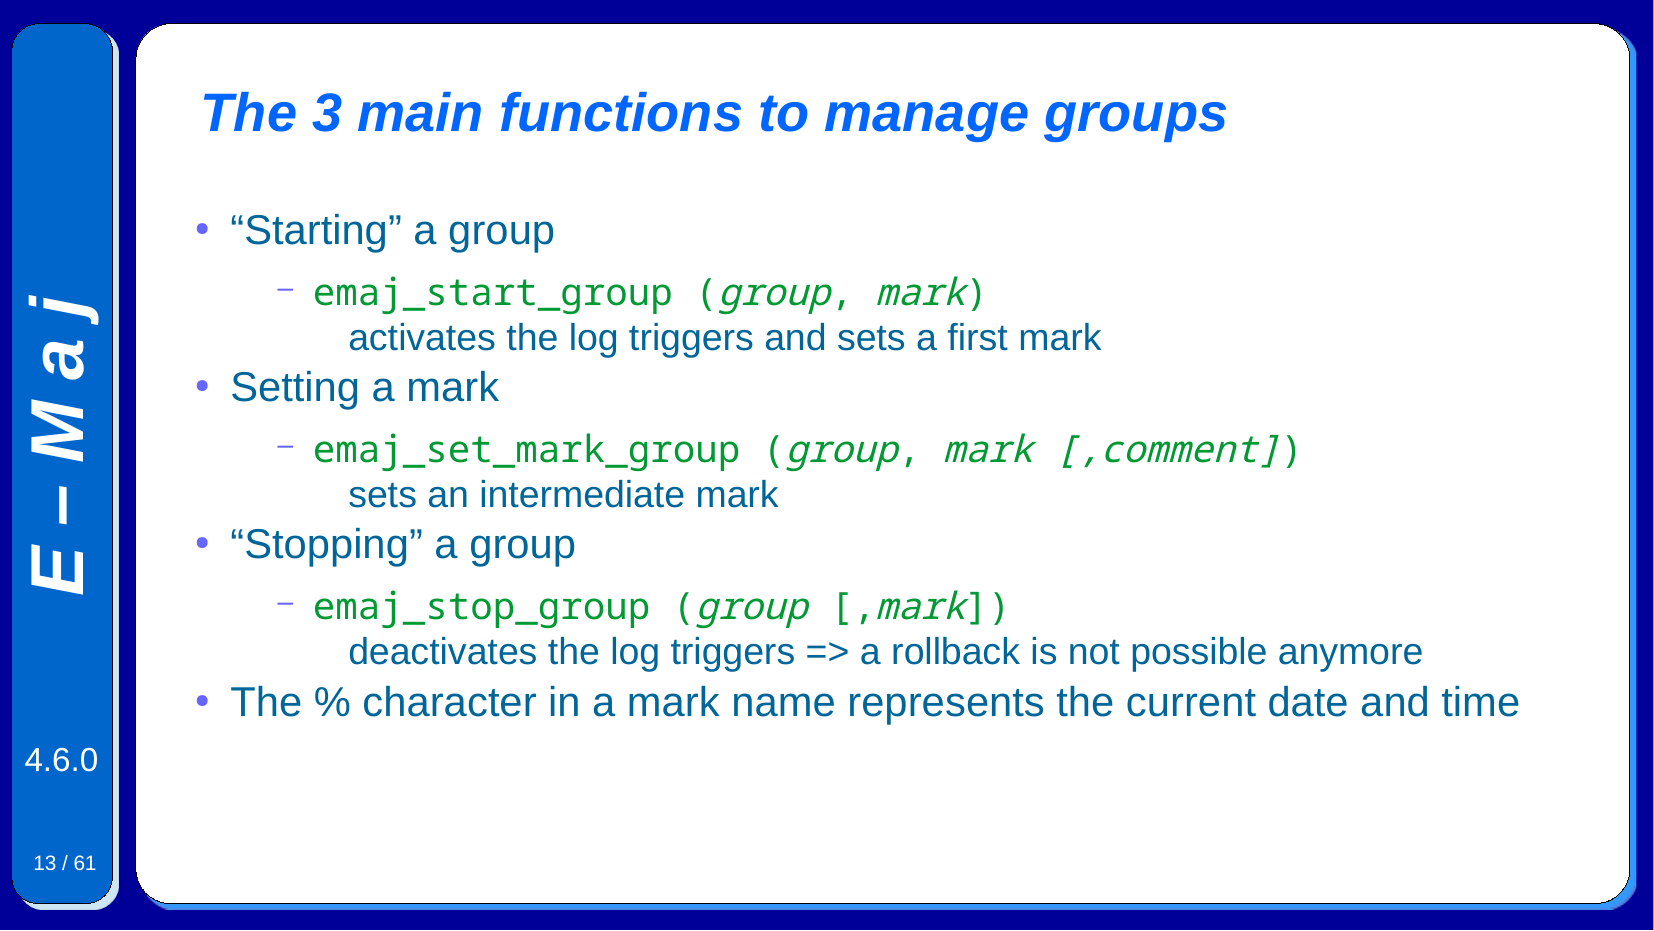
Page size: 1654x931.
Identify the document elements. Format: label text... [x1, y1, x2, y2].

title The 3 main functions to manage groups [200, 34, 1575, 191]
list “Starting” a group emaj_start_group (group, mark) activates the log triggers and sets a first mark Setting a mark emaj_set_mark_group (group, mark [,comment]) sets an intermediate mark “Stopping” a group emaj_stop_group (group [,mark]) deactivates the log triggers => a rollback is not possible anymore The % character in a mark name represents the current date and time [177, 206, 1587, 854]
